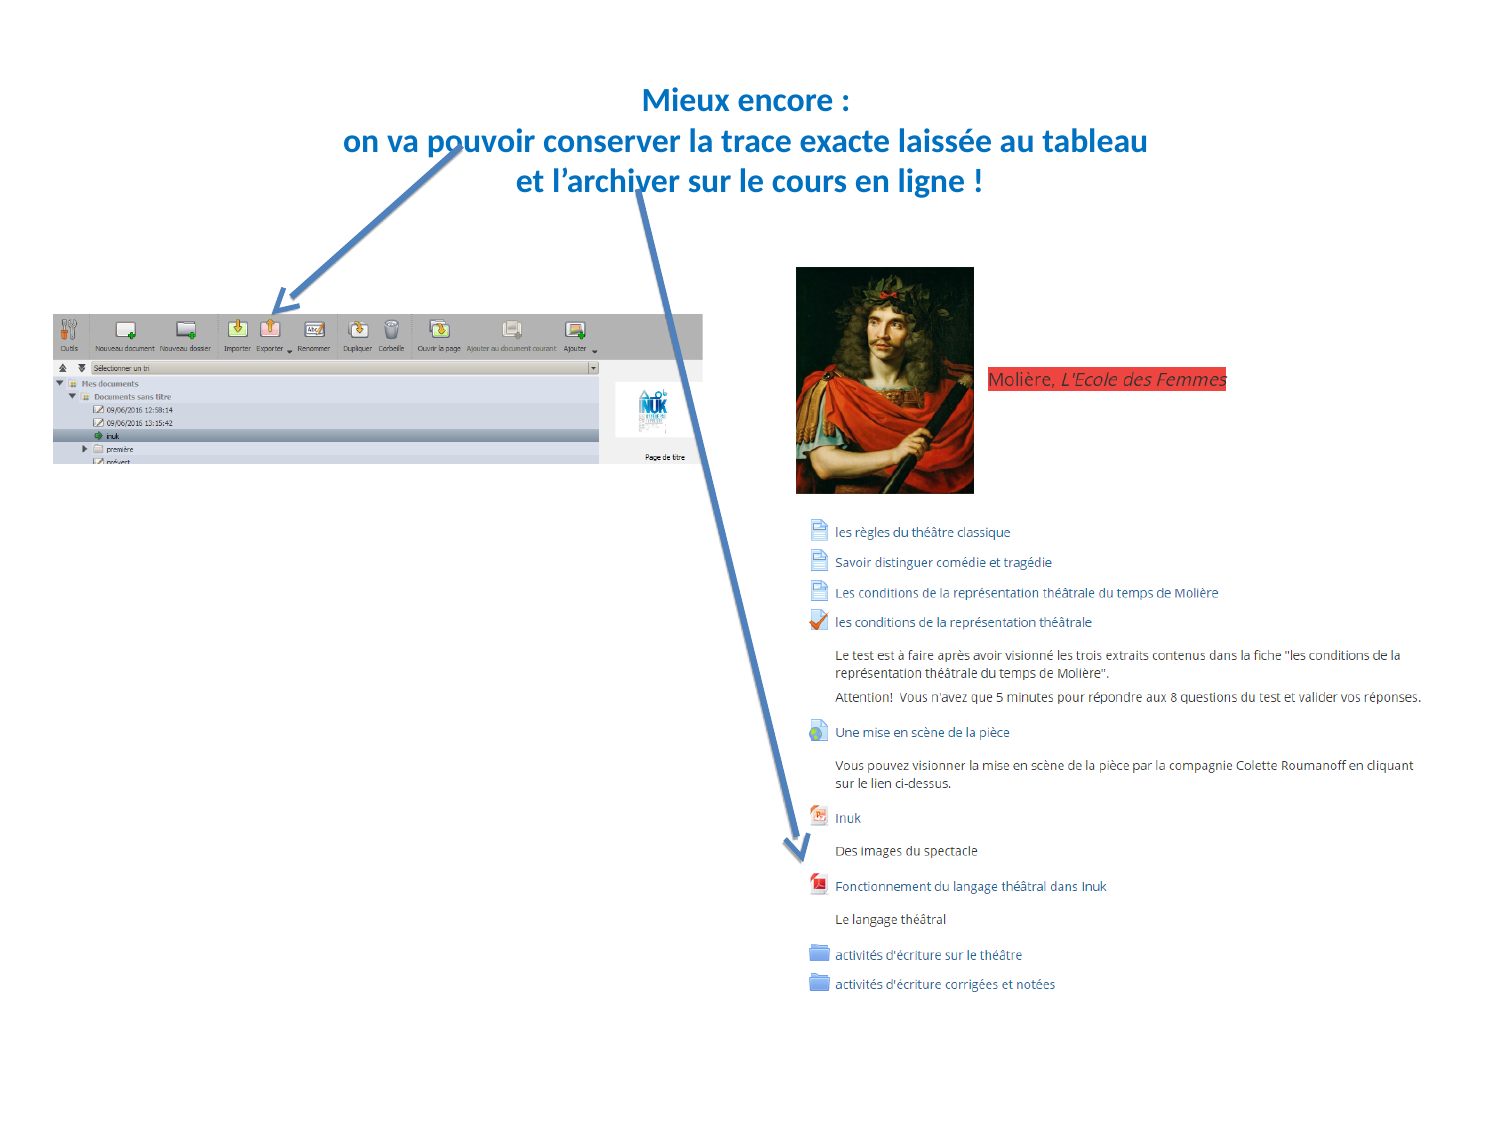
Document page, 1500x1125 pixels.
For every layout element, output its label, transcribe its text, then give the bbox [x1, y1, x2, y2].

picture [672, 314, 703, 437]
picture [761, 252, 1461, 1001]
picture [53, 314, 700, 464]
title Mieux encore : on va pouvoir conserver la trace exacte laissée au tableau et l’archiver sur le cours en ligne ! [75, 45, 1425, 233]
